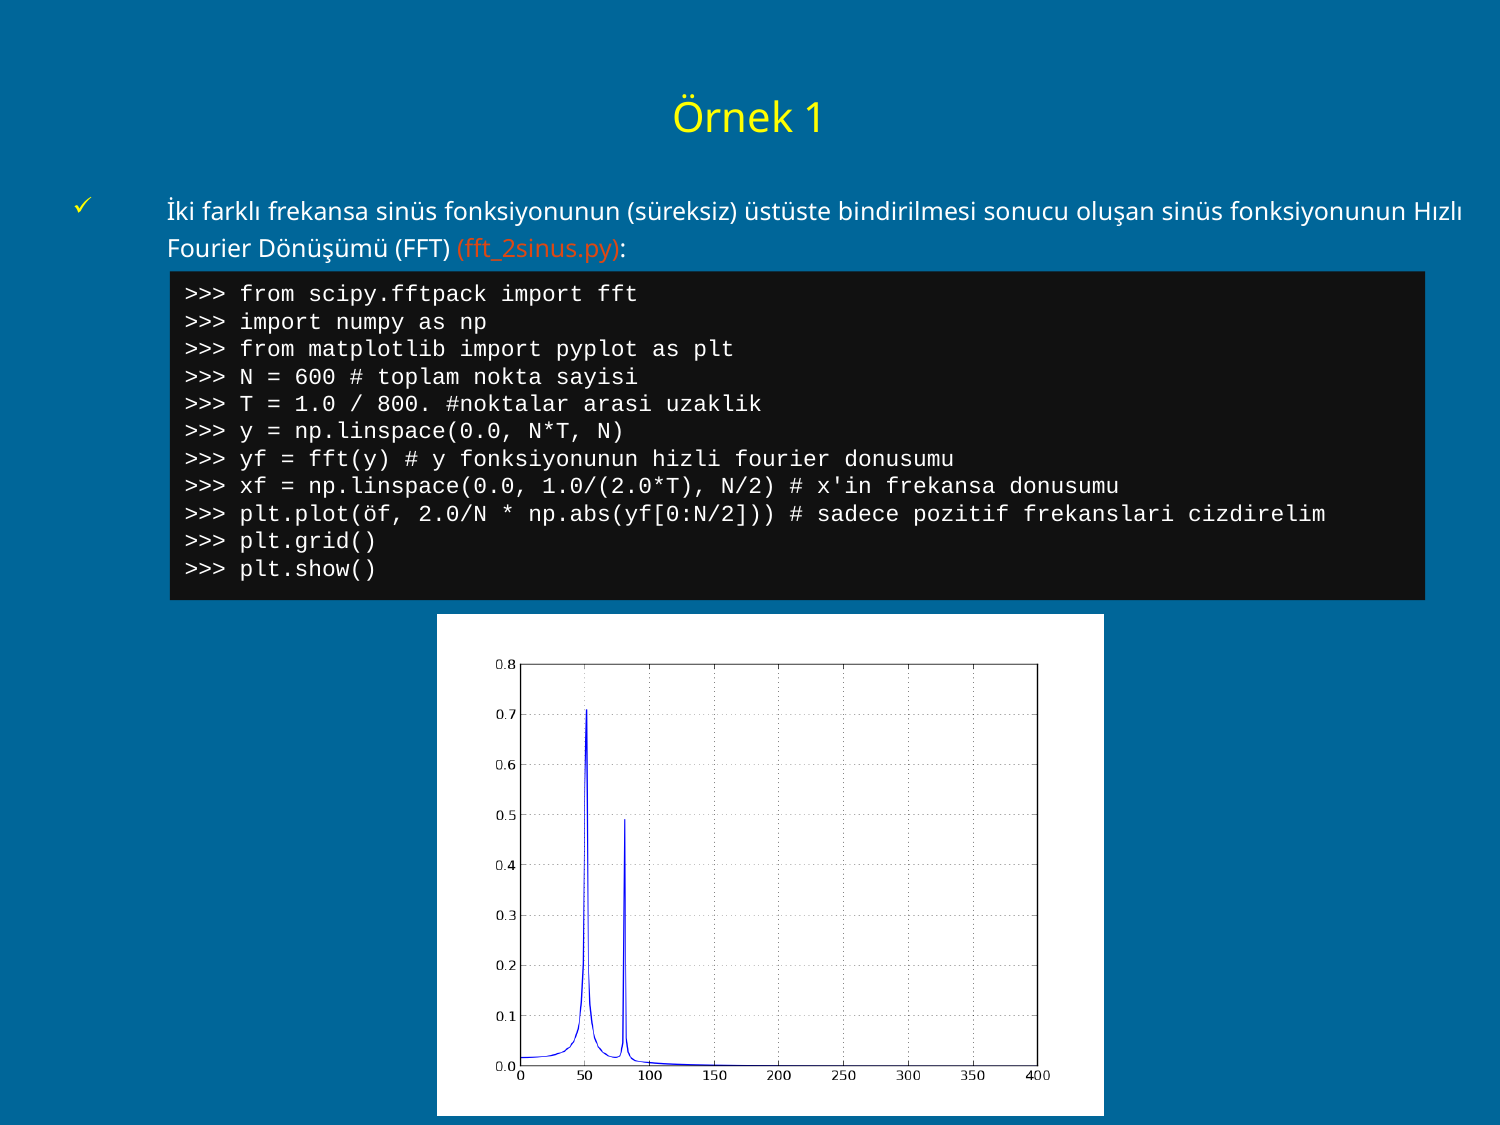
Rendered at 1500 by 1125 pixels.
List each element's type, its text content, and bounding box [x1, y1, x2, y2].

title Örnek 1 [146, 62, 1354, 169]
text_box >>> from scipy.fftpack import fft >>> import numpy as np >>> from matplotlib import pyplot as plt >>> N = 600 # toplam nokta sayisi >>> T = 1.0 / 800. #noktalar arasi uzaklik >>> y = np.linspace(0.0, N*T, N) >>> yf = fft(y) # y fonksiyonunun hizli fourier donusumu >>> xf = np.linspace(0.0, 1.0/(2.0*T), N/2) # x'in frekansa donusumu >>> plt.plot(öf, 2.0/N * np.abs(yf[0:N/2])) # sadece pozitif frekanslari cizdirelim >>> plt.grid() >>> plt.show() [169, 271, 1426, 601]
picture [438, 615, 1103, 1115]
list İki farklı frekansa sinüs fonksiyonunun (süreksiz) üstüste bindirilmesi sonucu oluşan sinüs fonksiyonunun Hızlı Fourier Dönüşümü (FFT) (fft_2sinus.py): [21, 179, 1488, 271]
